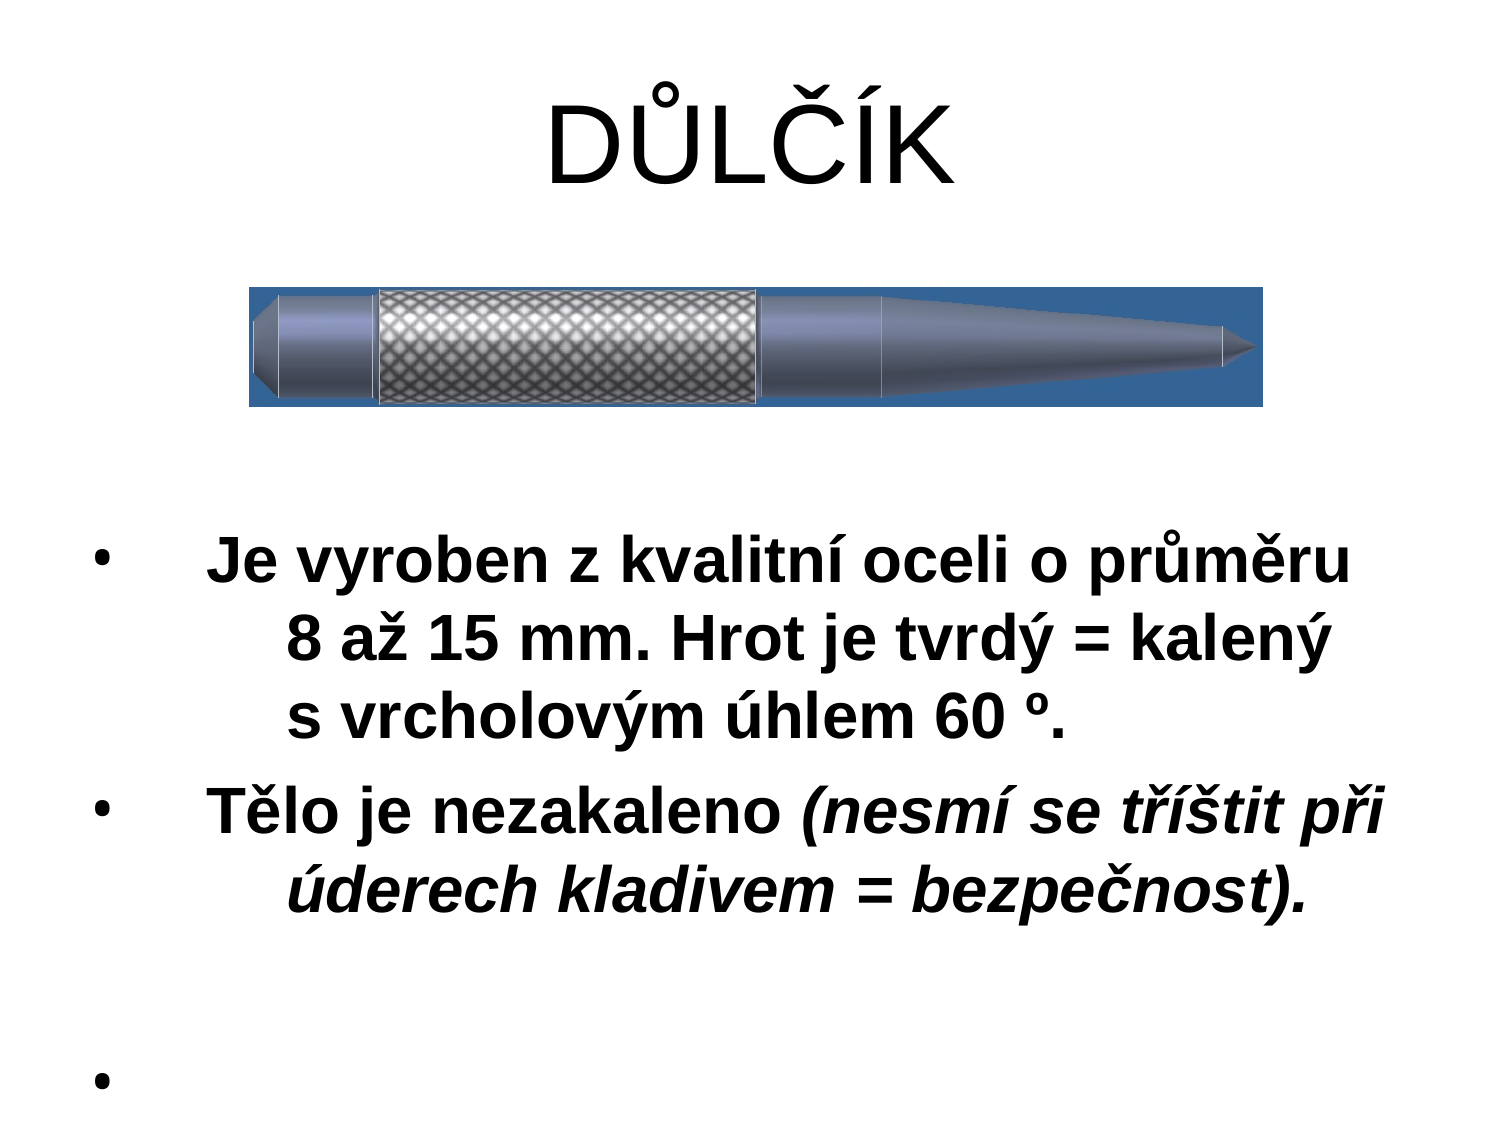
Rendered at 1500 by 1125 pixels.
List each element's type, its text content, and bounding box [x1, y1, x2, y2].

list Je vyroben z kvalitní oceli o průměru 8 až 15 mm. Hrot je tvrdý = kalený s vrcholovým úhlem 60 º. Tělo je nezakaleno (nesmí se tříštit při úderech kladivem = bezpečnost). [75, 224, 1426, 1005]
title DŮLČÍK [75, 45, 1426, 224]
picture [249, 287, 1263, 407]
